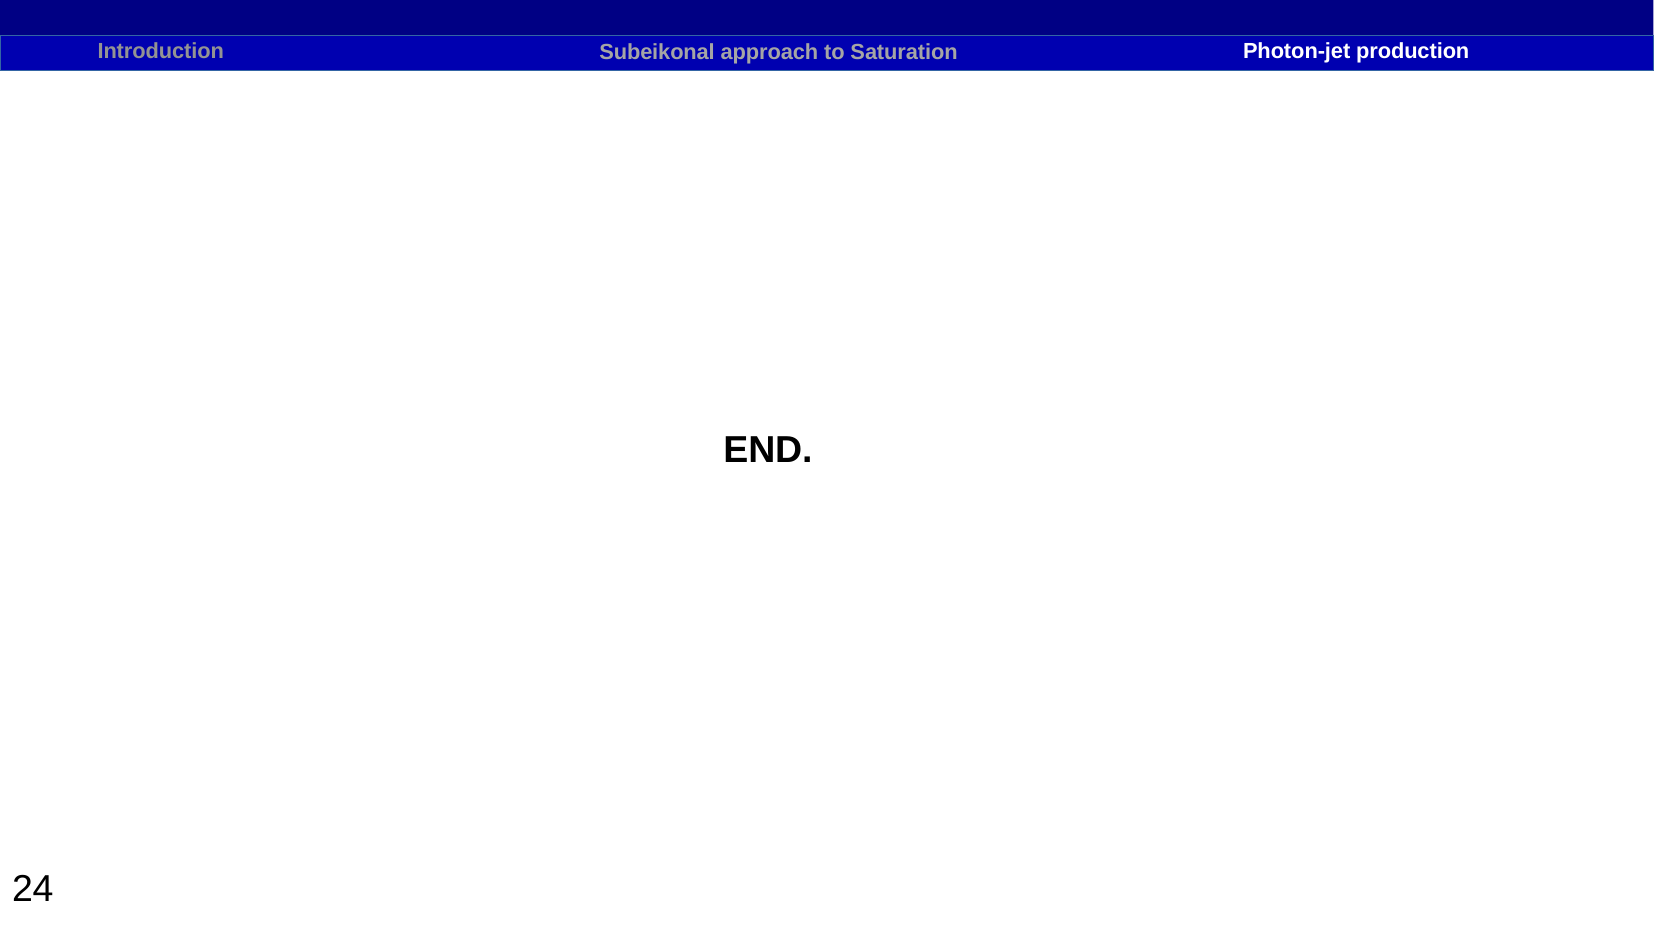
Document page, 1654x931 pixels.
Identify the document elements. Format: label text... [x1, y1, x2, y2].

text_box Introduction [82, 31, 697, 71]
text_box Subeikonal approach to Saturation [584, 32, 1199, 80]
text_box Photon-jet production [1228, 31, 1524, 71]
text_box END. [708, 420, 1654, 520]
text_box <numéro> [0, 860, 626, 931]
text_box [0, 0, 1654, 71]
